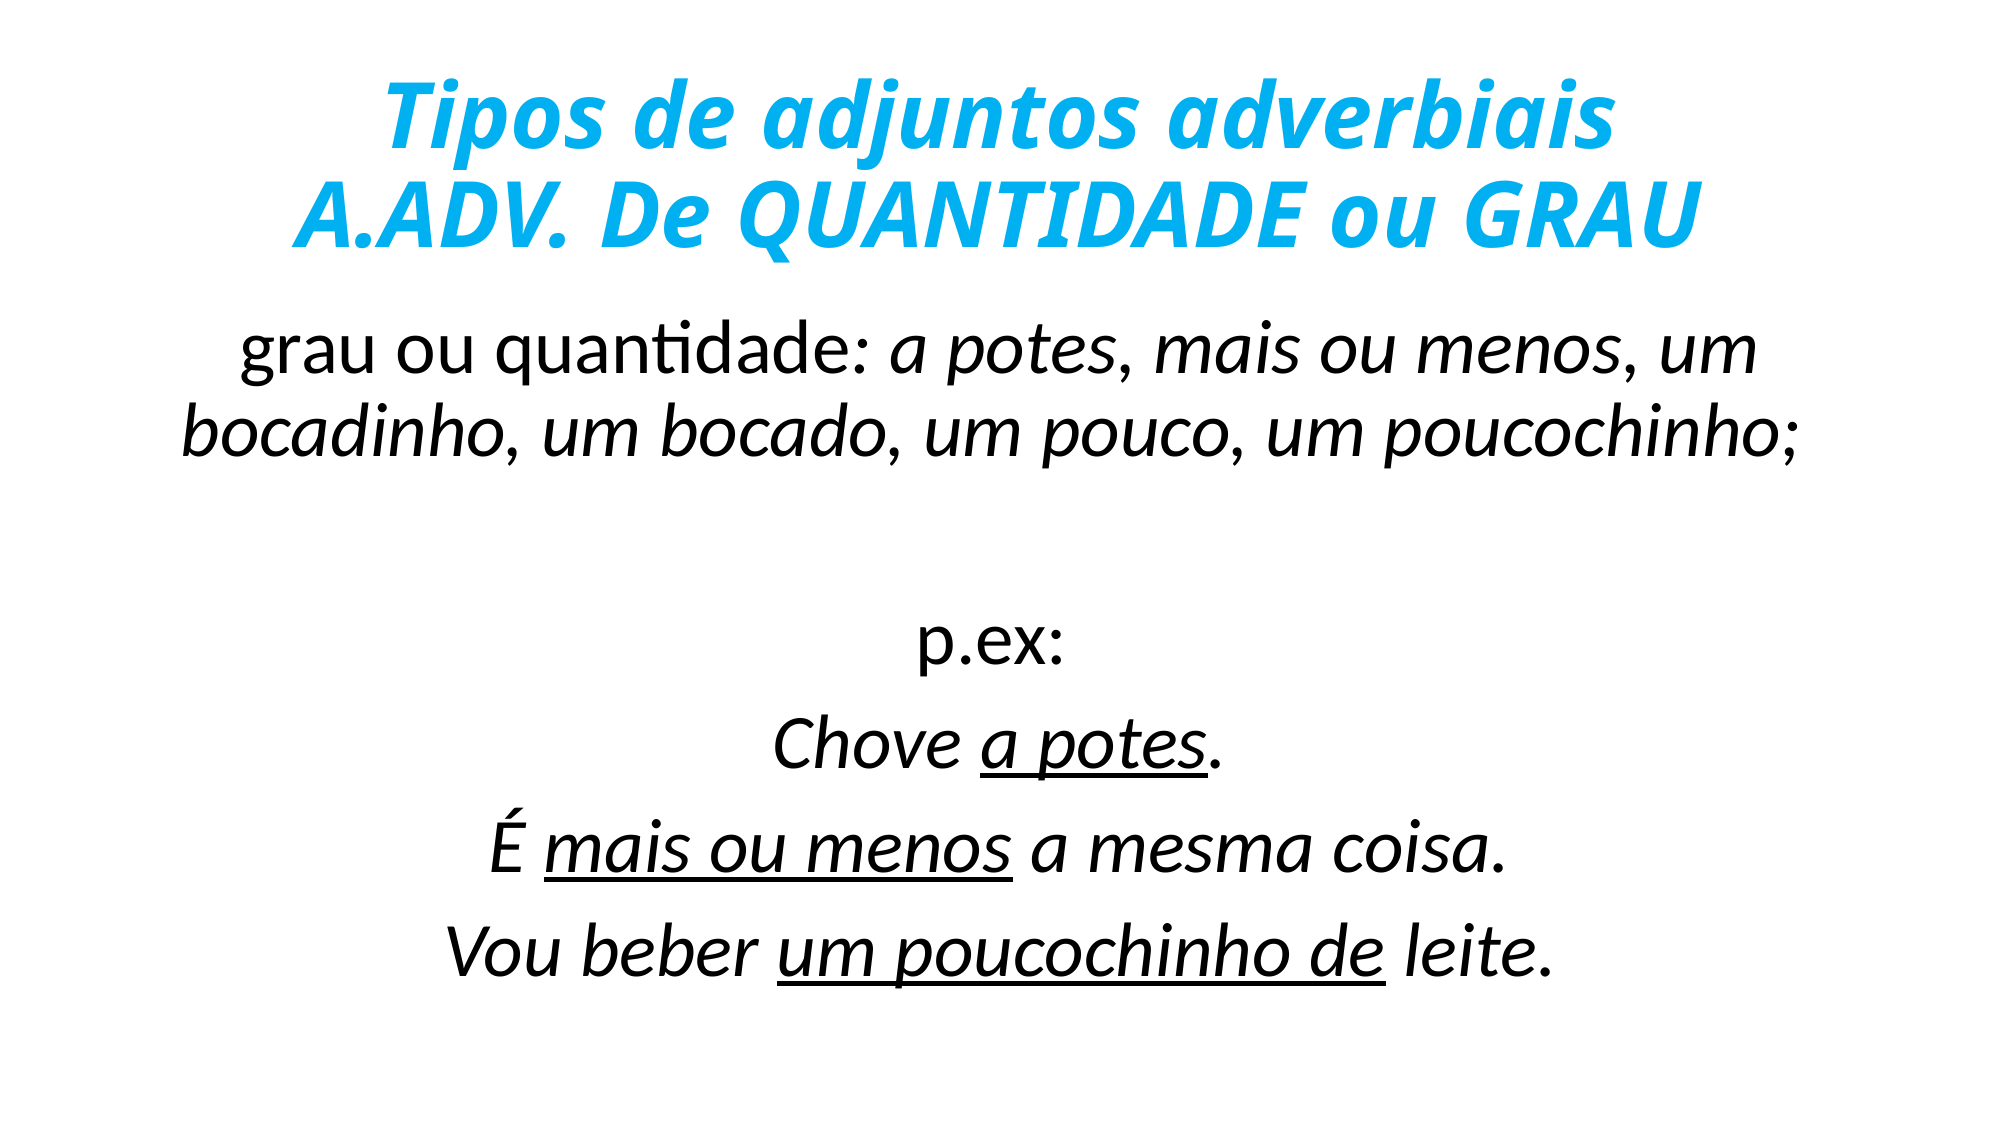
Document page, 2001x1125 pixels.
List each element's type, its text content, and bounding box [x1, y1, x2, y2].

title Tipos de adjuntos adverbiais A.ADV. De QUANTIDADE ou GRAU [137, 59, 1863, 278]
list grau ou quantidade: a potes, mais ou menos, um bocadinho, um bocado, um pouco, um poucochinho; p.ex: Chove a potes. É mais ou menos a mesma coisa. Vou beber um poucochinho de leite. [137, 299, 1863, 1014]
